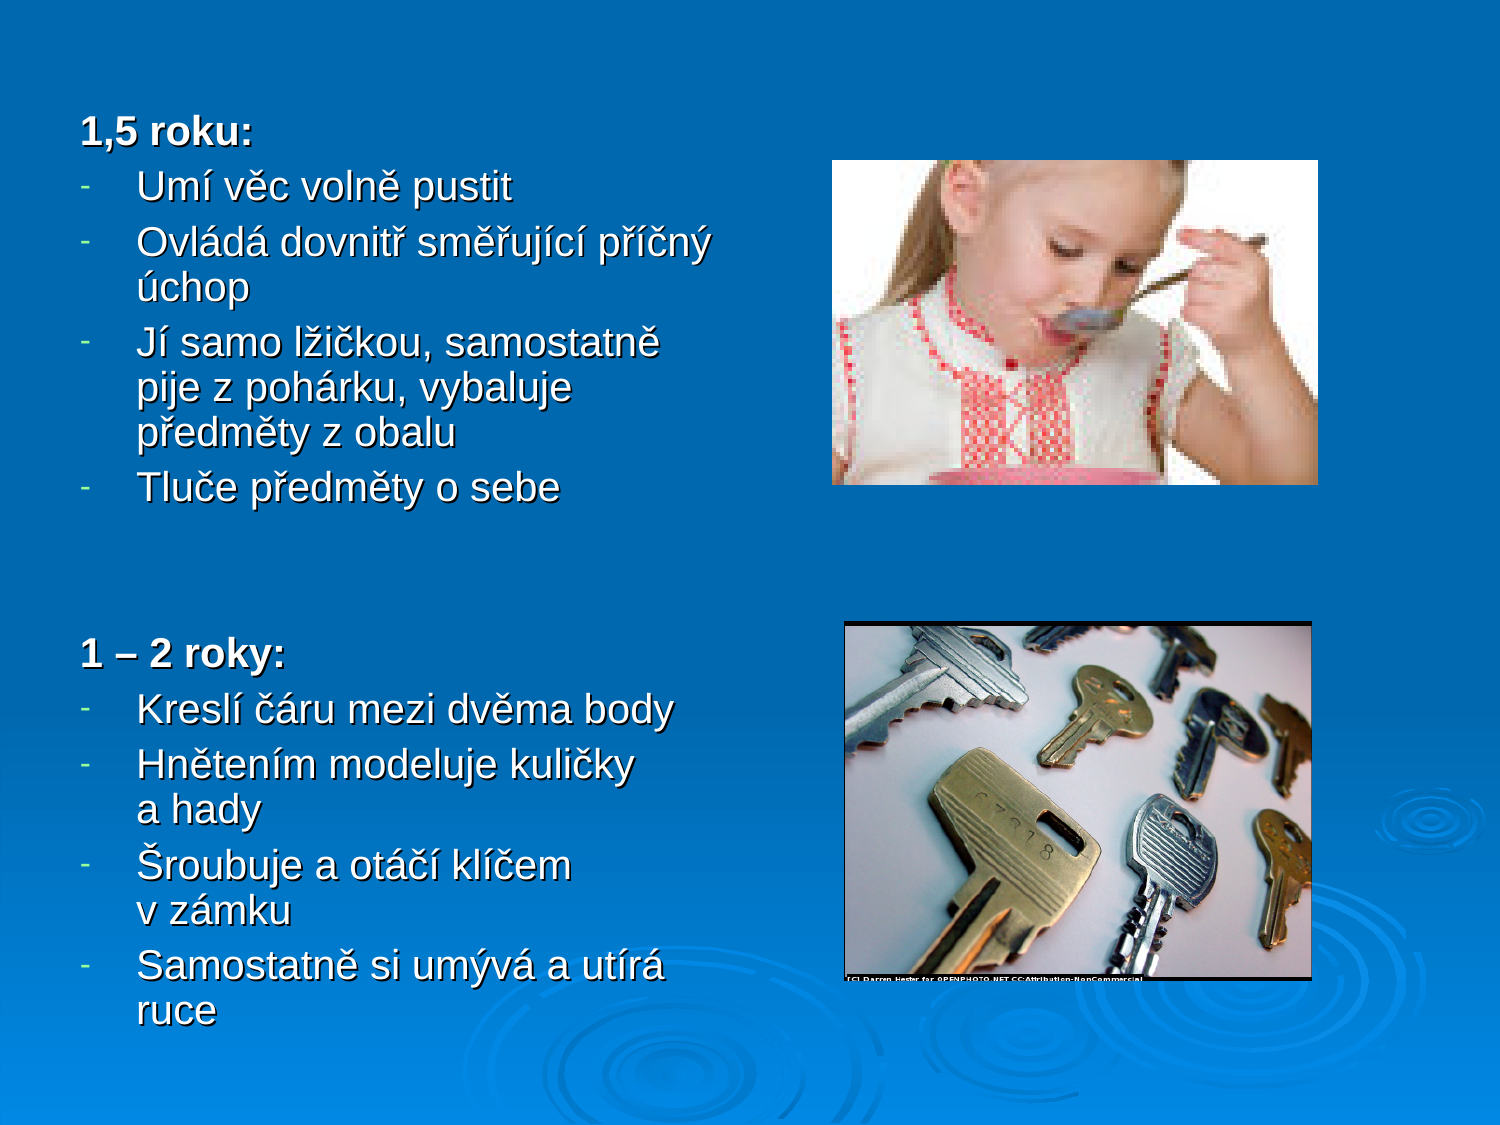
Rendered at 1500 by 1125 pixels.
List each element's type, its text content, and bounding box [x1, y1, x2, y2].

list 1,5 roku: Umí věc volně pustit Ovládá dovnitř směřující příčný úchop Jí samo lžičkou, samostatně pije z pohárku, vybaluje předměty z obalu Tluče předměty o sebe 1 – 2 roky: Kreslí čáru mezi dvěma body Hnětením modeluje kuličky a hady Šroubuje a otáčí klíčem v zámku Samostatně si umývá a utírá ruce [64, 101, 728, 1047]
picture [832, 160, 1318, 485]
picture [844, 621, 1312, 981]
